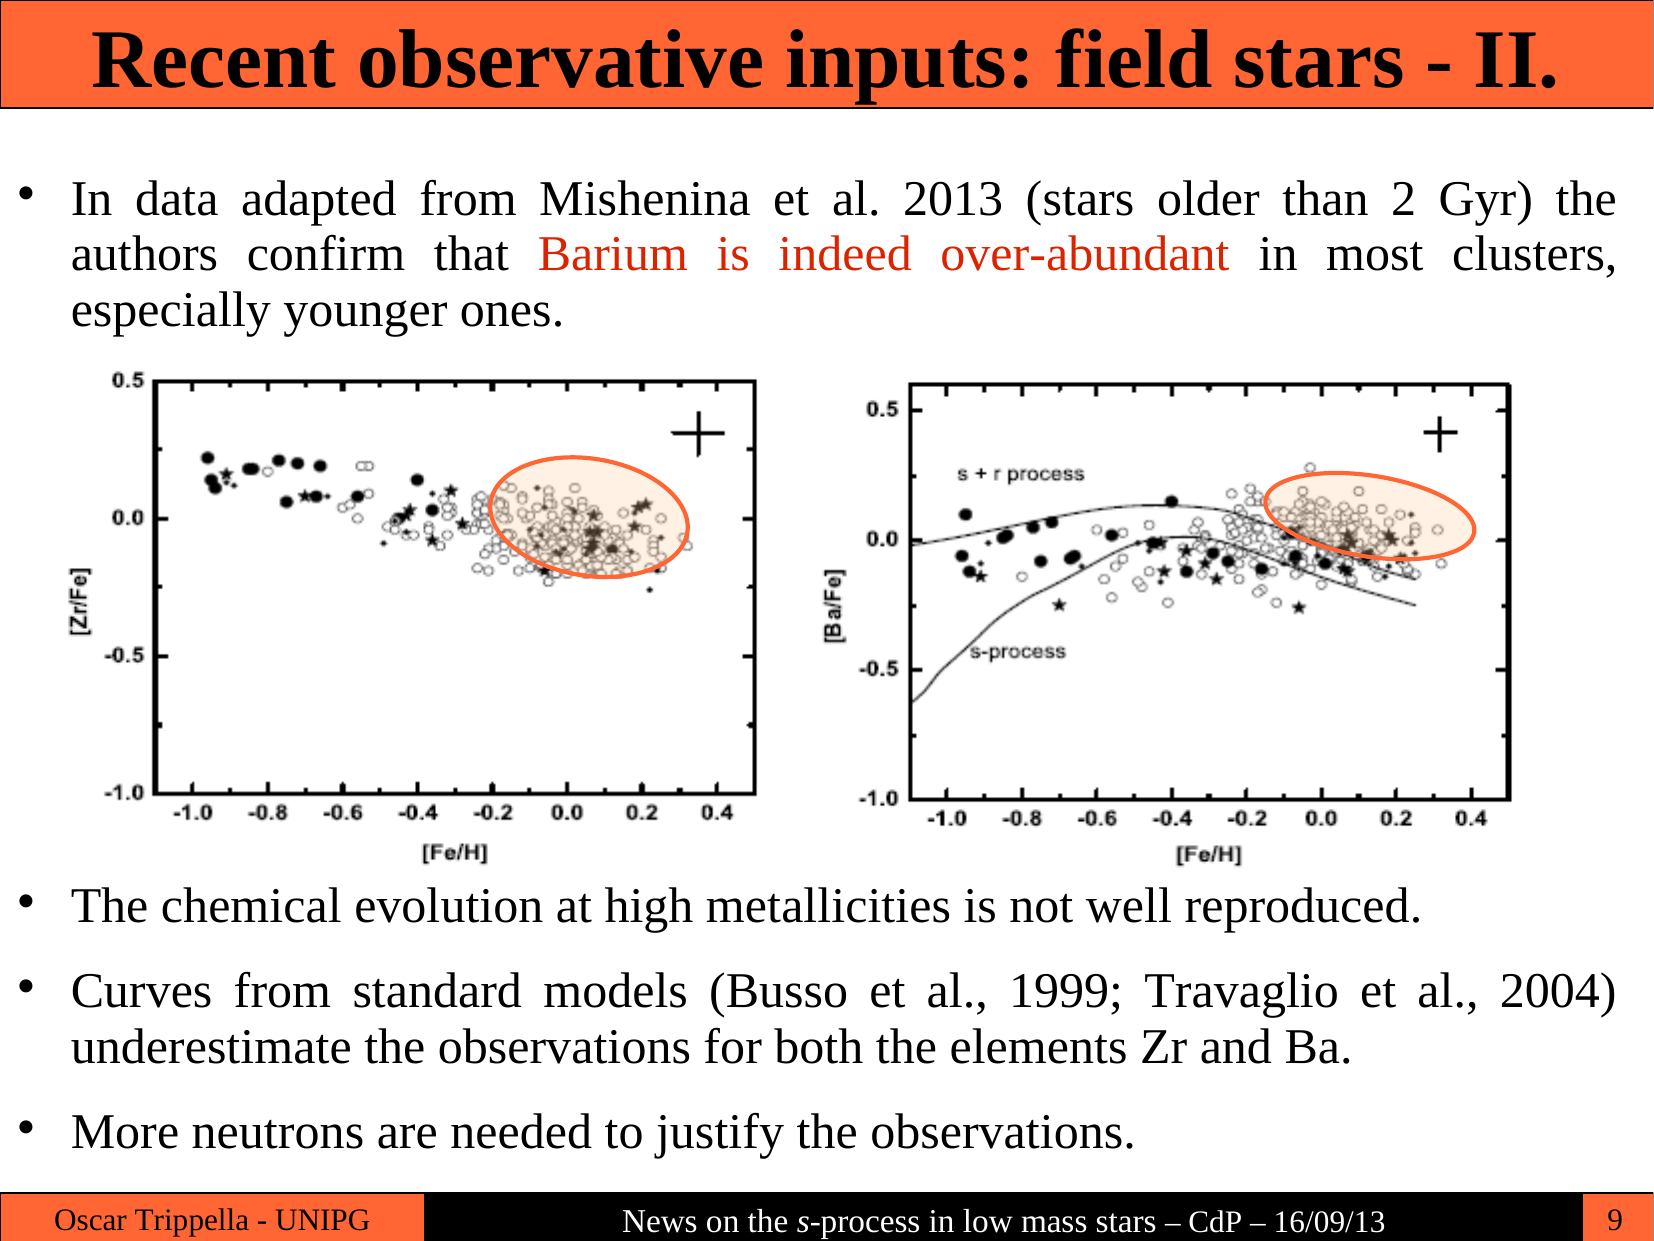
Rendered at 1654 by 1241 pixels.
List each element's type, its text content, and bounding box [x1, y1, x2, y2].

picture [59, 360, 793, 884]
text_box News on the s-process in low mass stars – CdP – 16/09/13 [425, 1192, 1583, 1241]
picture [807, 359, 1536, 878]
list In data adapted from Mishenina et al. 2013 (stars older than 2 Gyr) the authors confirm that Barium is indeed over-abundant in most clusters, especially younger ones. The chemical evolution at high metallicities is not well reproduced. Curves from standard models (Busso et al., 1999; Travaglio et al., 2004) underestimate the observations for both the elements Zr and Ba. More neutrons are needed to justify the observations. [0, 77, 1618, 1192]
text_box Recent observative inputs: field stars - II. [0, 0, 1654, 108]
text_box 9 [1583, 1192, 1654, 1241]
text_box [490, 457, 688, 577]
text_box Oscar Trippella - UNIPG [0, 1192, 425, 1241]
text_box [1265, 472, 1475, 560]
